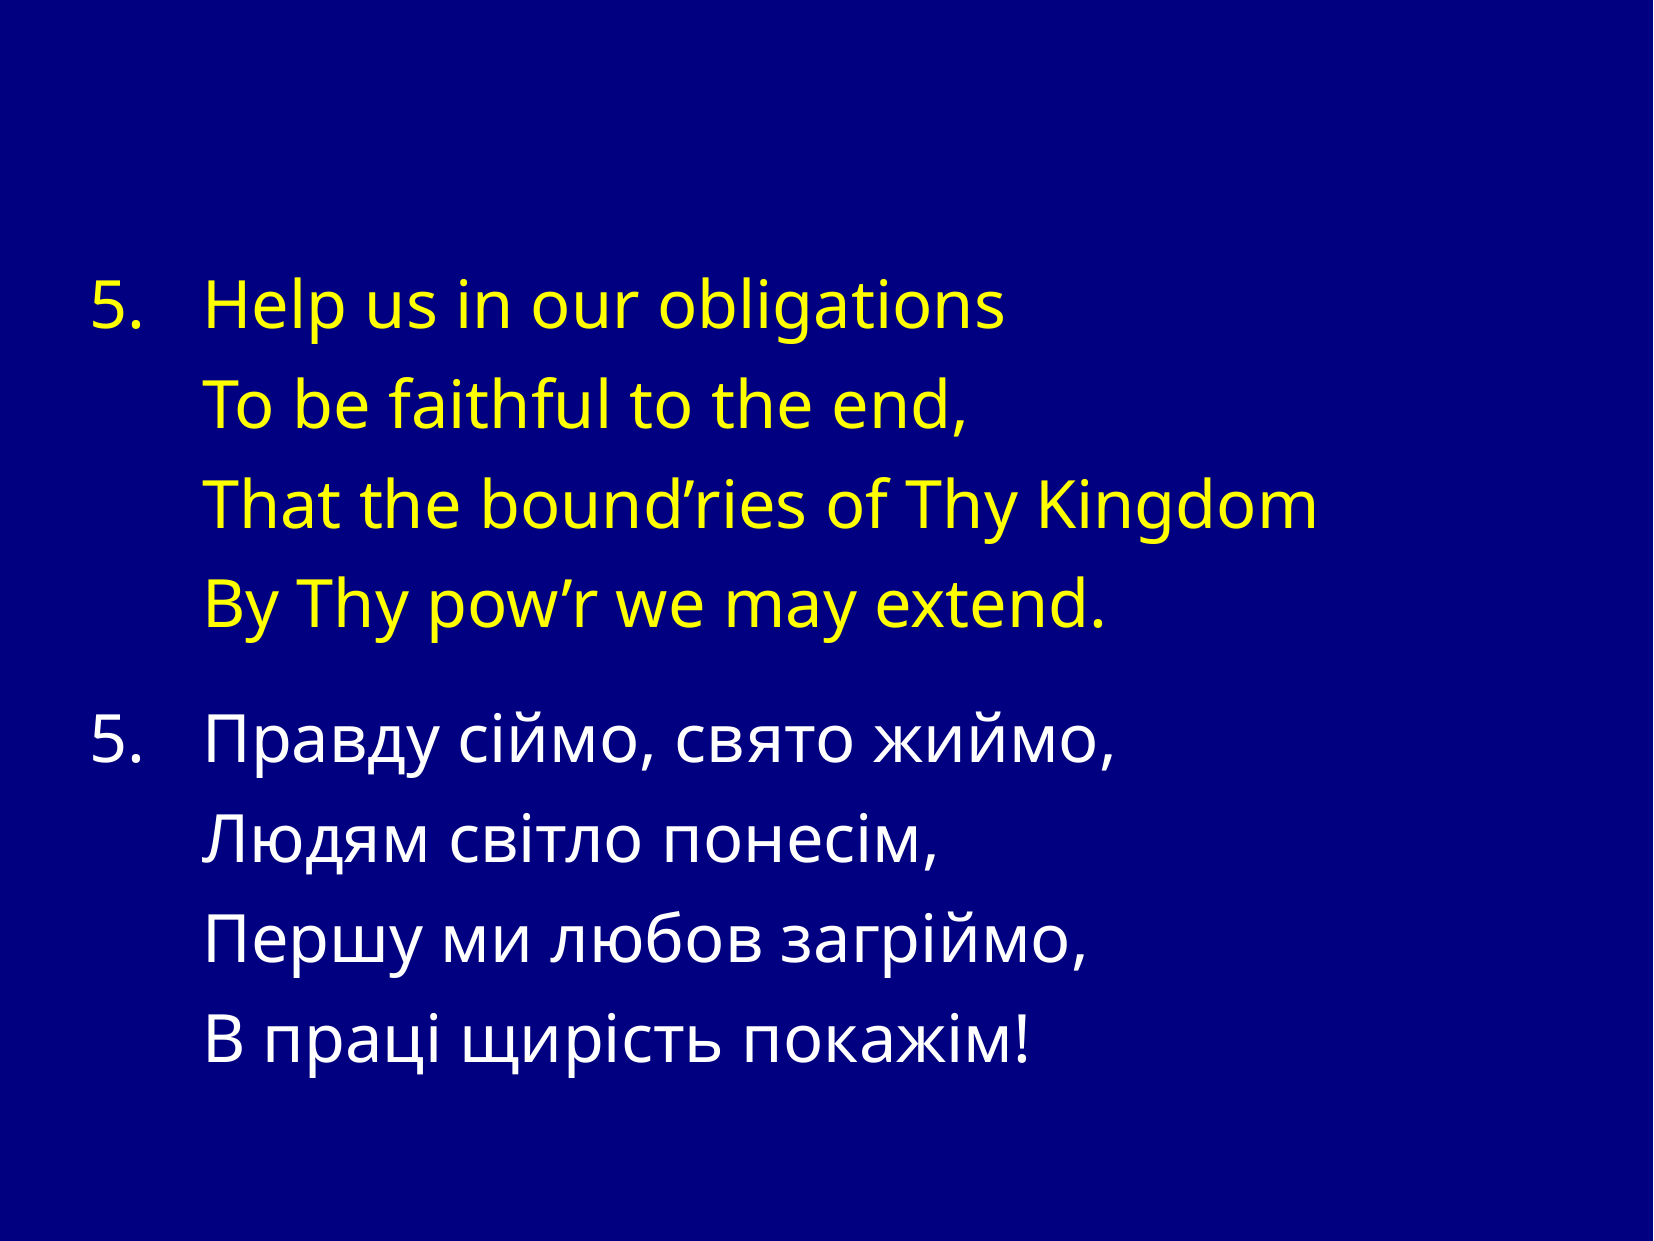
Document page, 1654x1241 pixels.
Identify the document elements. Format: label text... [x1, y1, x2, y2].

text_box 5. Правду сіймо, свято жиймо, Людям світло понесім, Першу ми любов загріймо, В праці щирість покажім! [75, 675, 1576, 1163]
text_box 5. Help us in our obligations To be faithful to the end, That the bound’ries of Thy Kingdom By Thy pow’r we may extend. [75, 150, 1576, 638]
